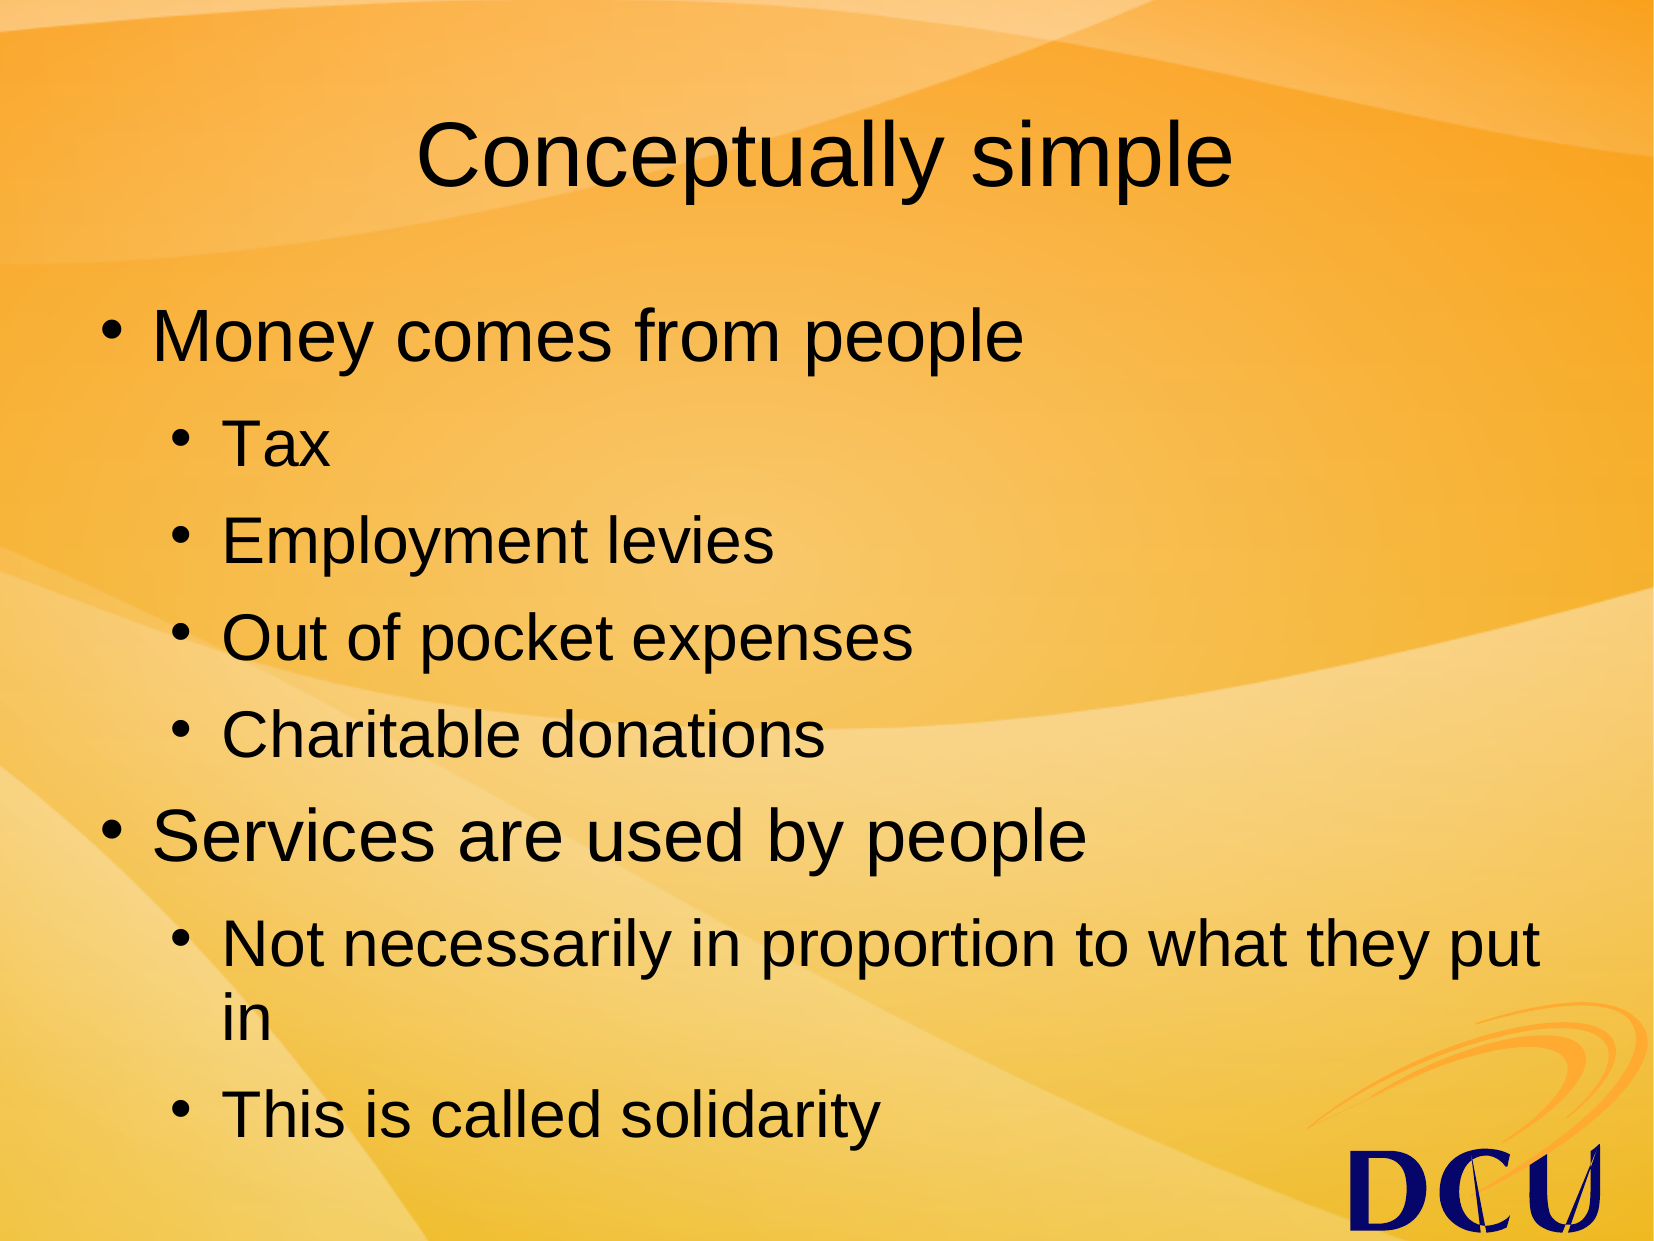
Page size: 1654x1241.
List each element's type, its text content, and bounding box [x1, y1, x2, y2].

picture [0, 0, 1654, 1241]
title Conceptually simple [82, 49, 1571, 257]
list Money comes from people Tax Employment levies Out of pocket expenses Charitable donations Services are used by people Not necessarily in proportion to what they put in This is called solidarity [82, 290, 1571, 1161]
